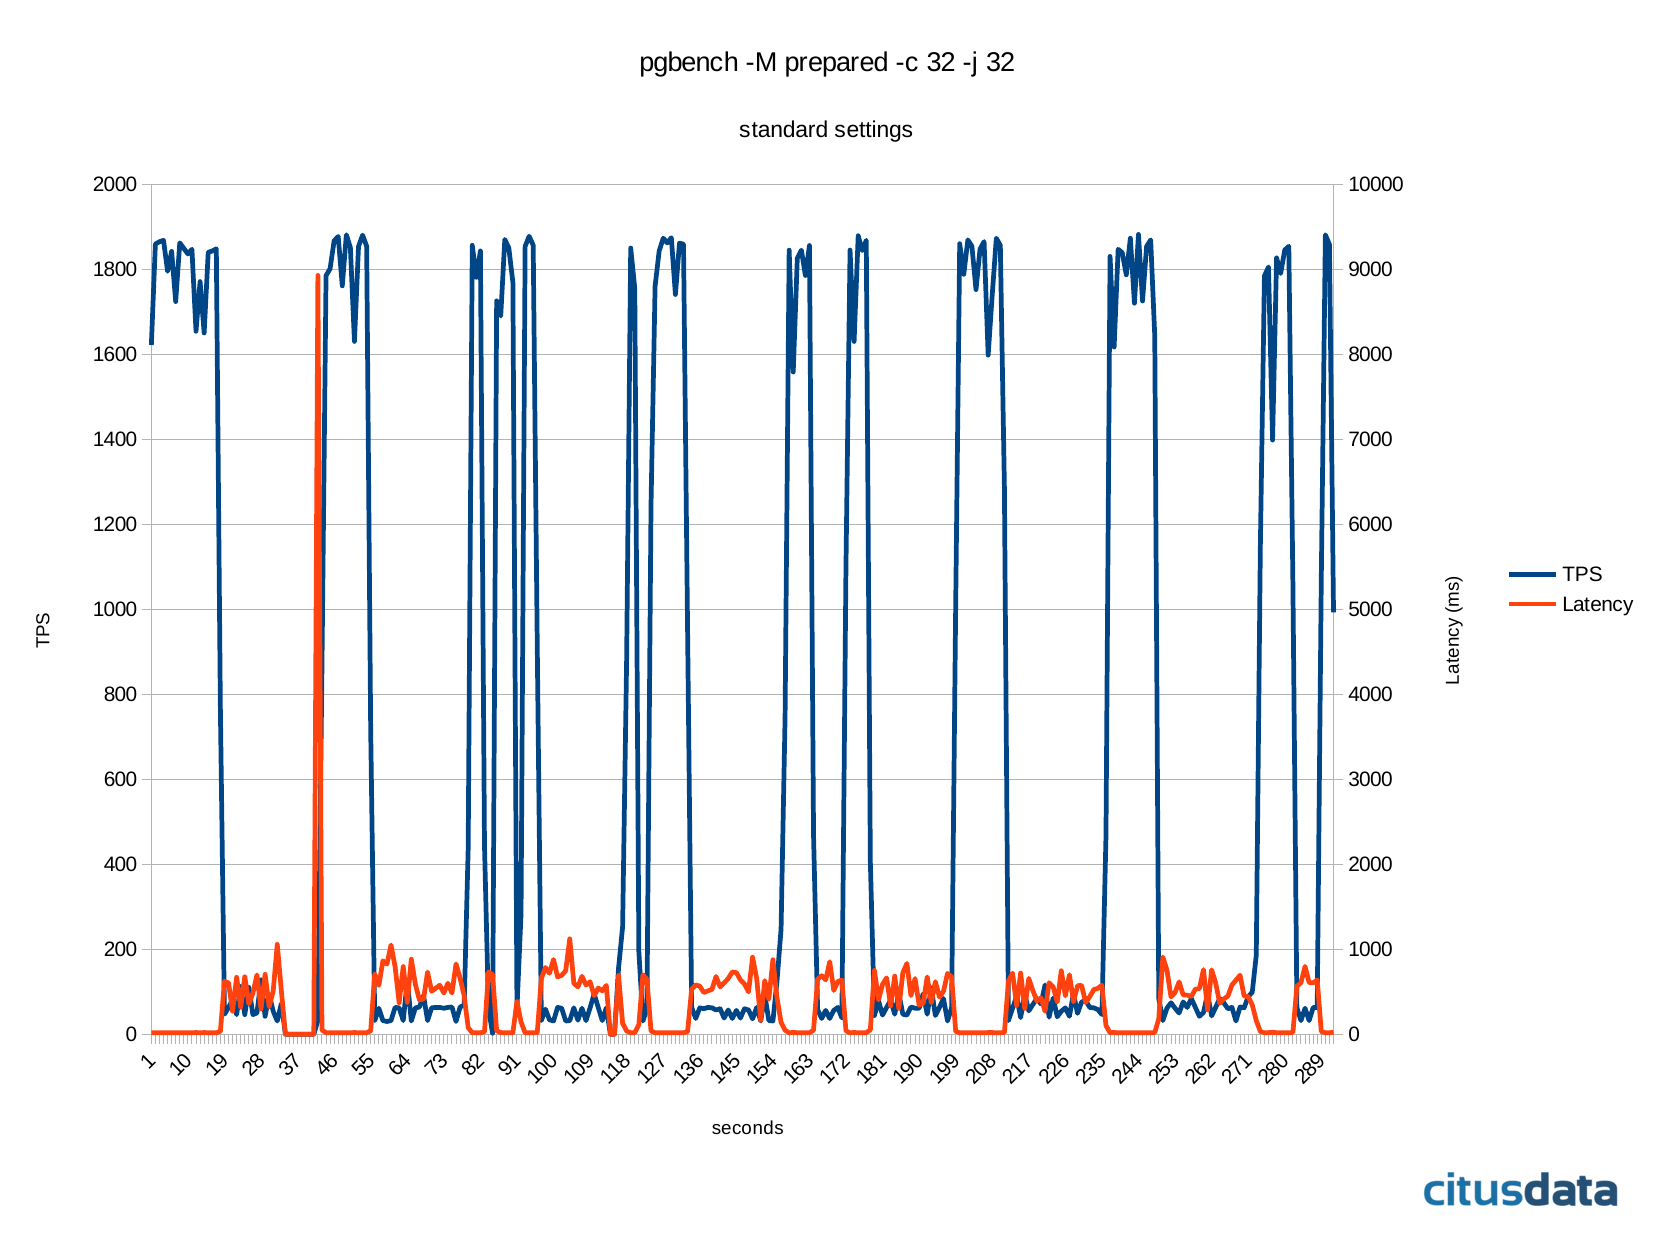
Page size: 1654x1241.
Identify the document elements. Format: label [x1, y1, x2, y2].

picture [1420, 1171, 1622, 1209]
chart [0, 8, 1654, 1171]
